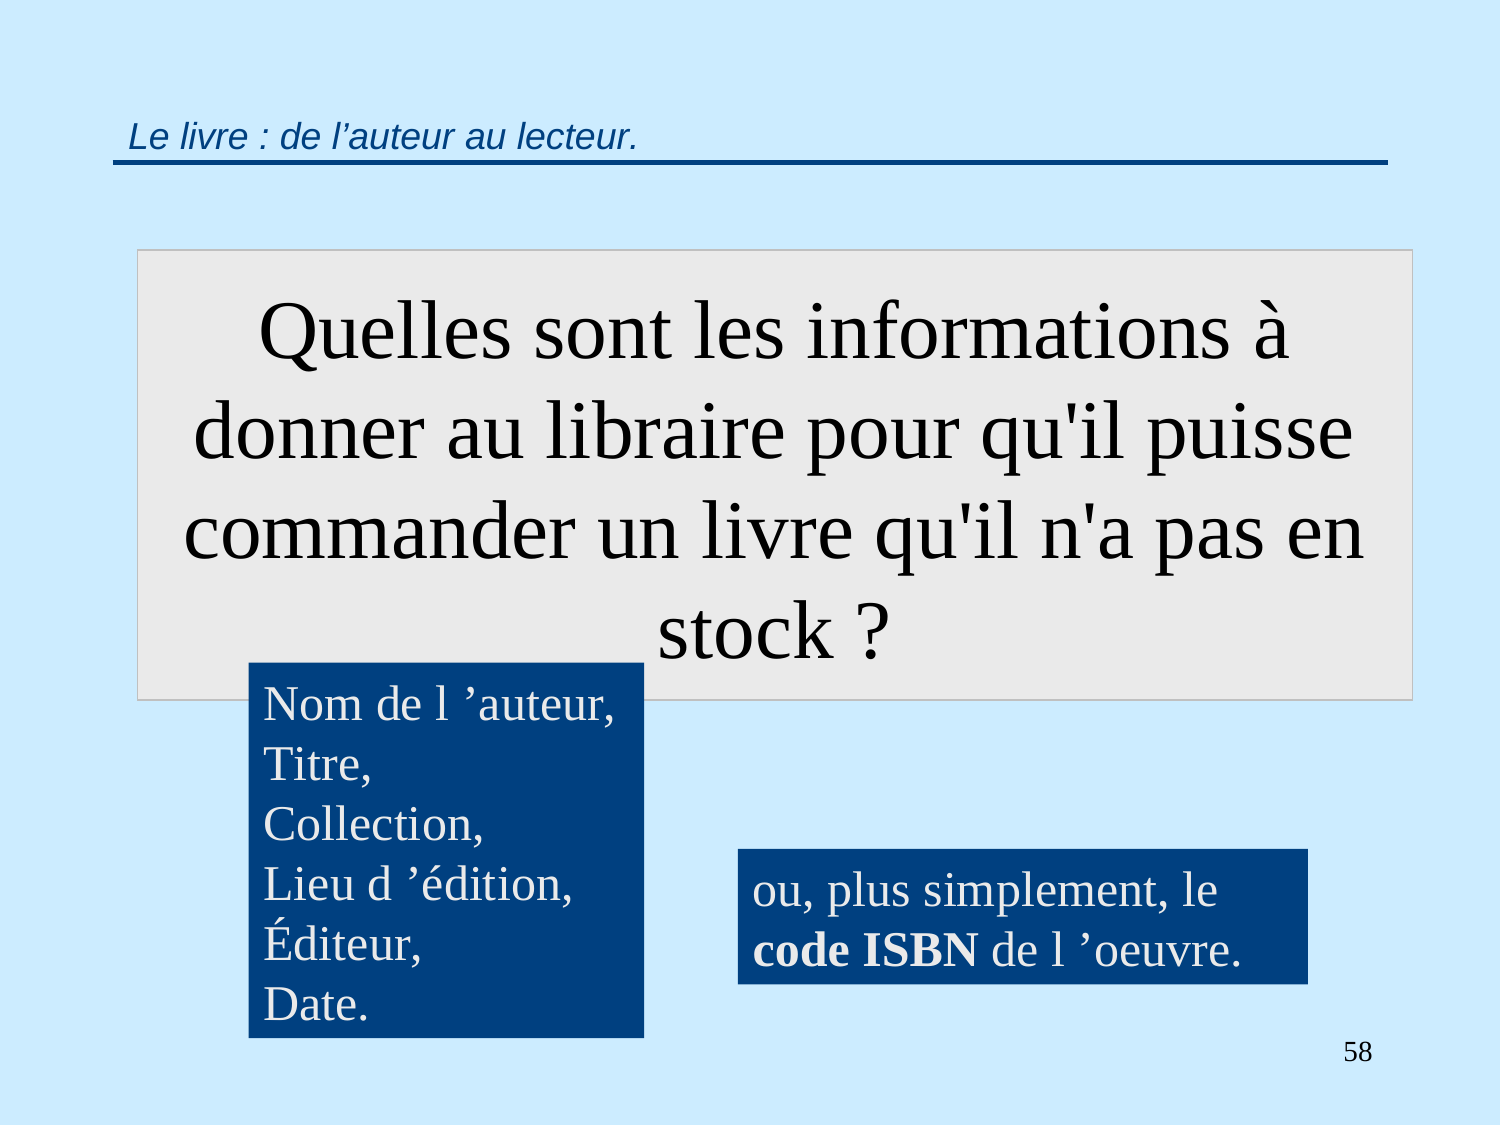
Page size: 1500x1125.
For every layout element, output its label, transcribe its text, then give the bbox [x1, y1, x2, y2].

title Quelles sont les informations à donner au libraire pour qu'il puisse commander un livre qu'il n'a pas en stock ? [137, 249, 1413, 701]
text_box ou, plus simplement, le code ISBN de l ’oeuvre. [737, 848, 1308, 985]
text_box Le livre : de l’auteur au lecteur. [113, 104, 655, 160]
text_box Nom de l ’auteur, Titre, Collection, Lieu d ’édition, Éditeur, Date. [248, 662, 645, 1039]
